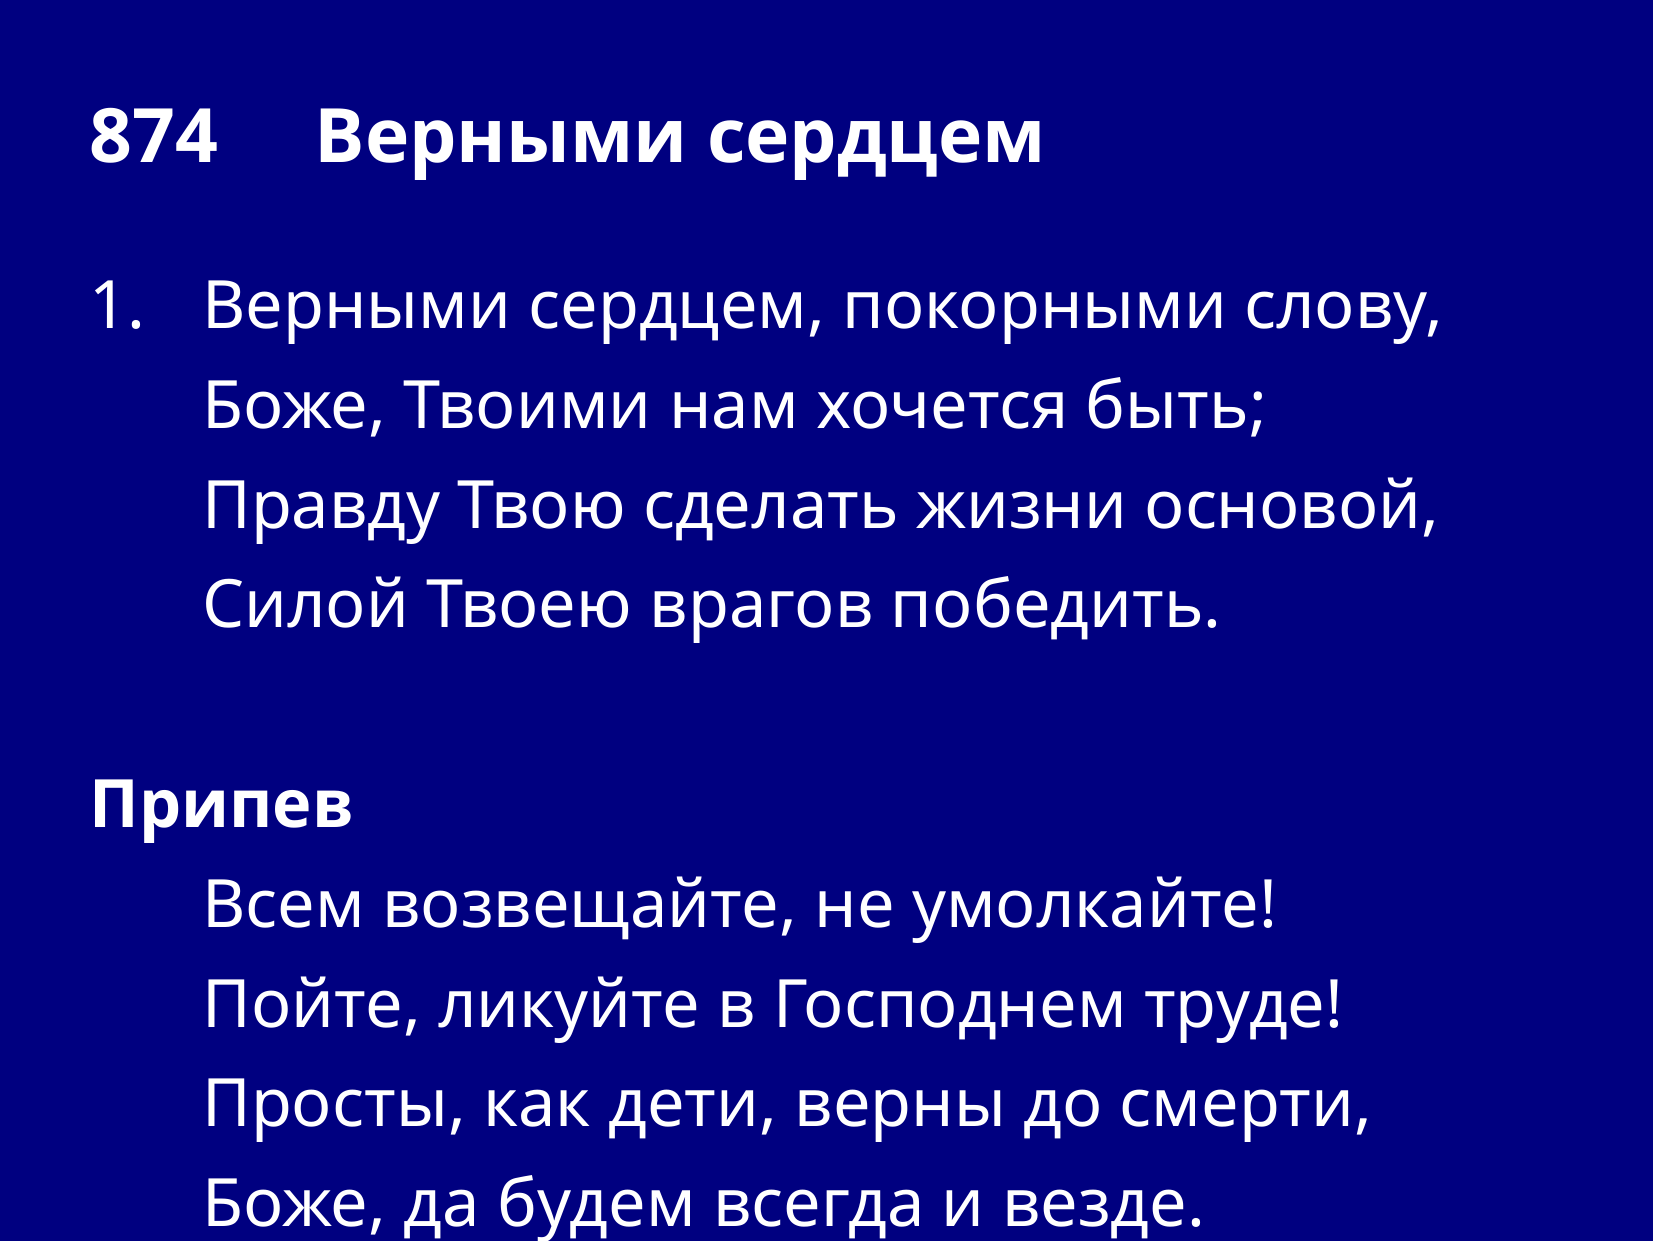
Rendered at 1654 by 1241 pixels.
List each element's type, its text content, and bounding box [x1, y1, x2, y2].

text_box 1. Верными сердцем, покорными слову, Боже, Твоими нам хочется быть; Правду Твою сделать жизни основой, Силой Твоею врагов победить. Припев Всем возвещайте, не умолкайте! Пойте, ликуйте в Господнем труде! Просты, как дети, верны до смерти, Боже, да будем всегда и везде. [75, 188, 1576, 1163]
text_box 874 Верными сердцем [75, 75, 1576, 188]
